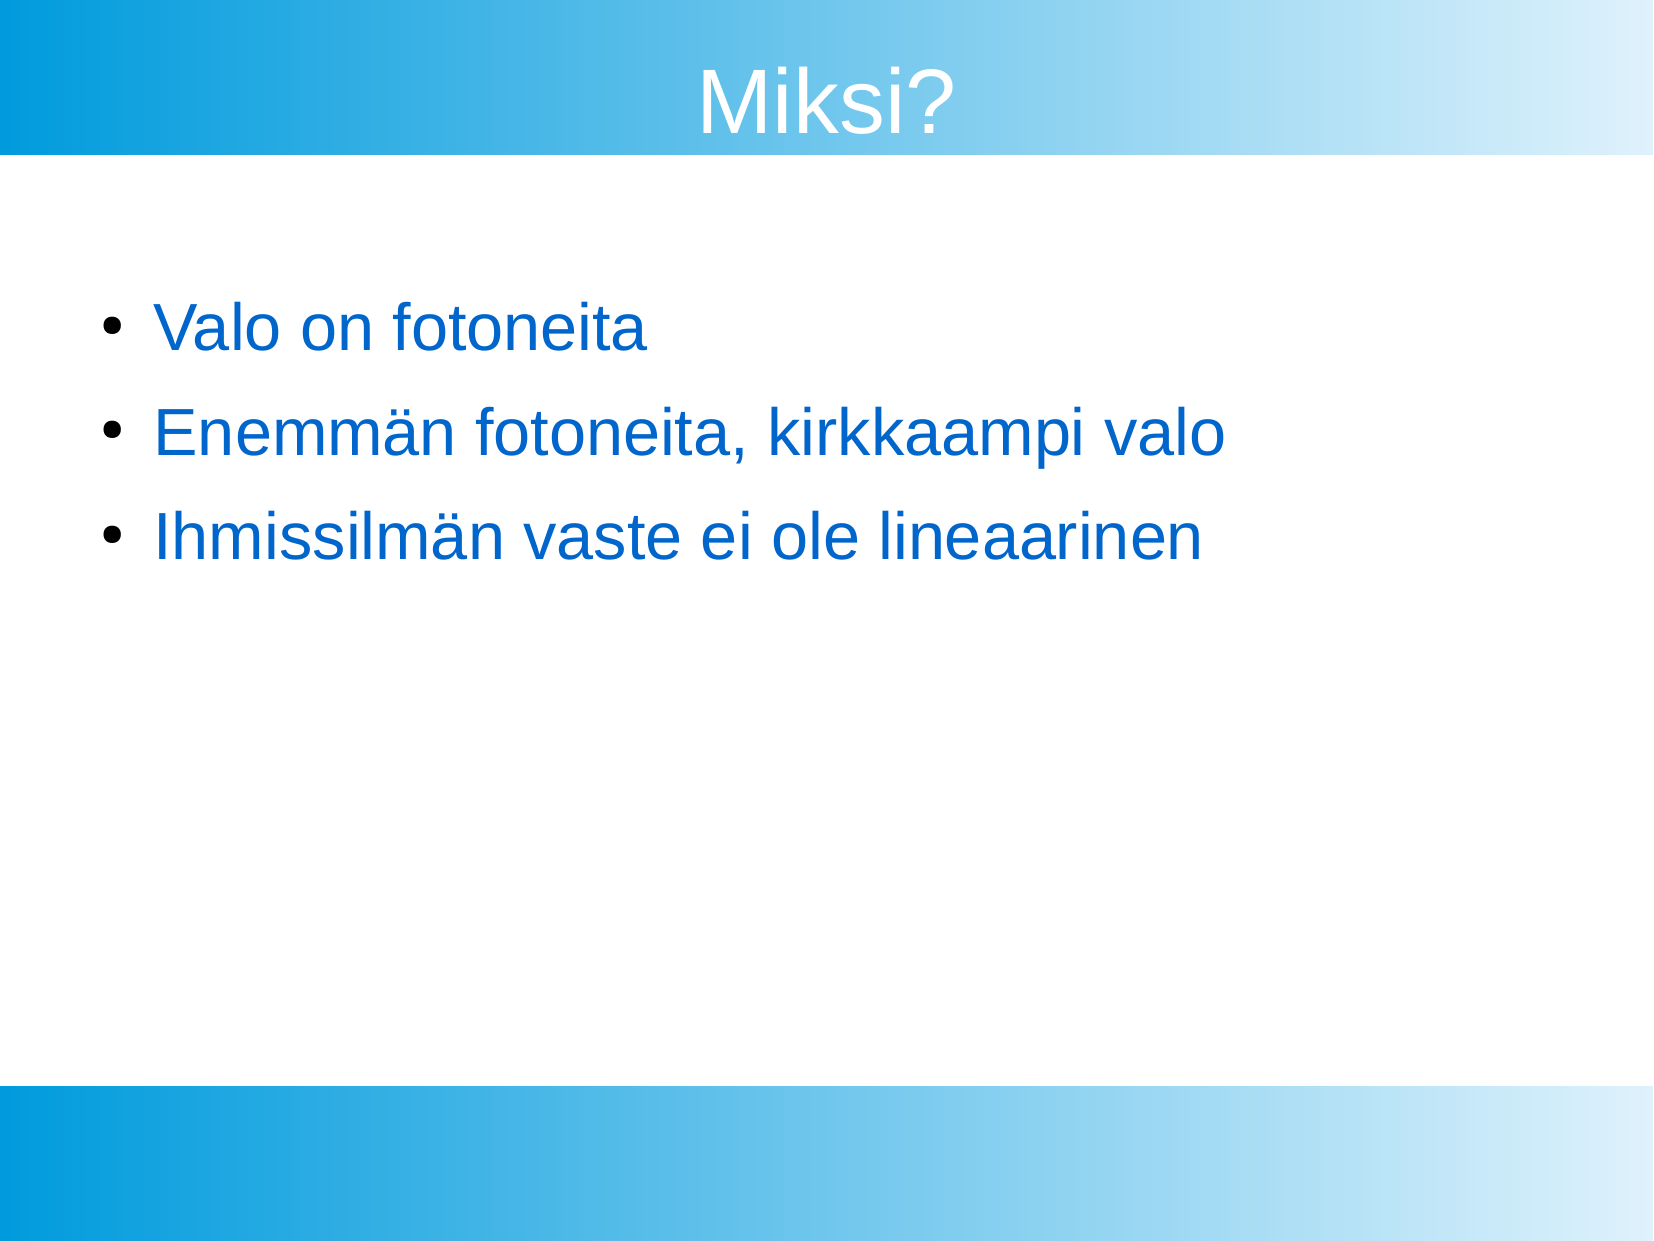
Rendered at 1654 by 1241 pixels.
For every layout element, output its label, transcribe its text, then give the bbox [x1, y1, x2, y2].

title Miksi? [82, 49, 1571, 155]
list Valo on fotoneita Enemmän fotoneita, kirkkaampi valo Ihmissilmän vaste ei ole lineaarinen [82, 290, 1571, 1010]
